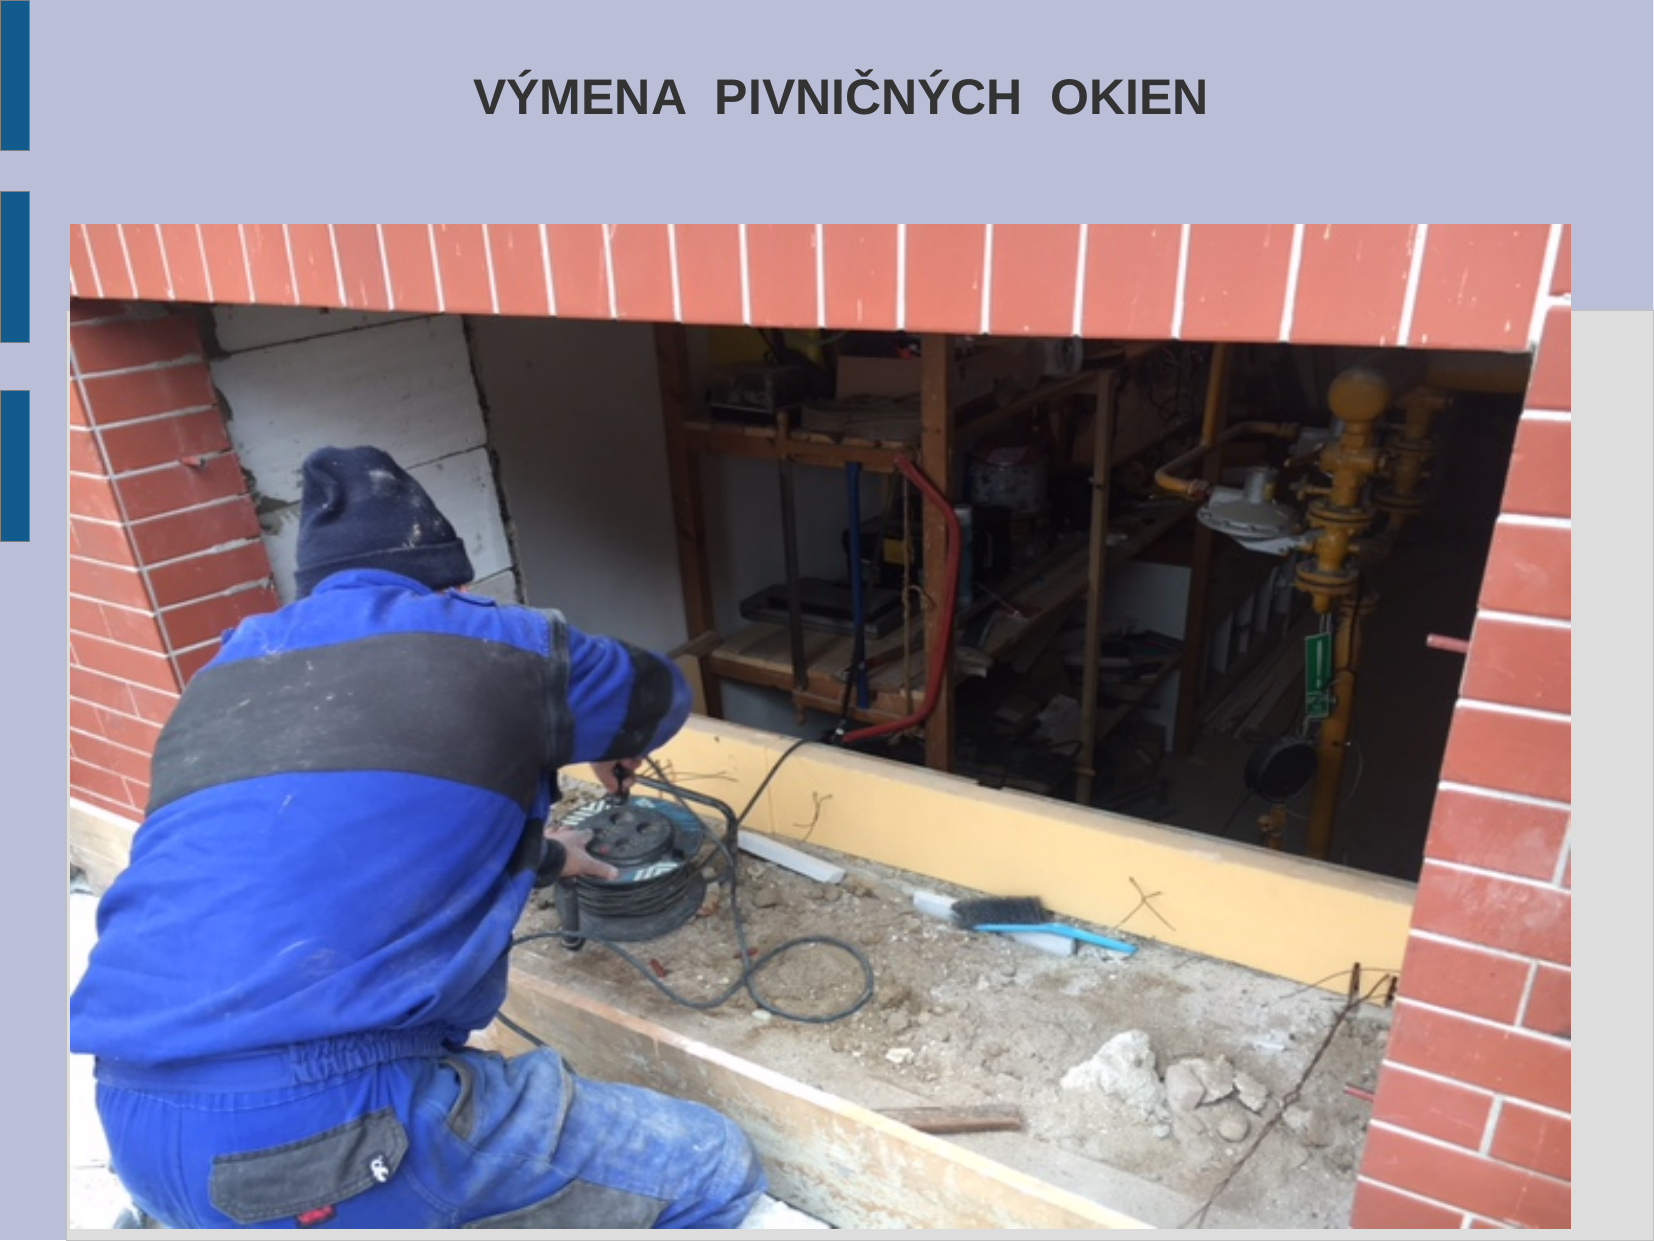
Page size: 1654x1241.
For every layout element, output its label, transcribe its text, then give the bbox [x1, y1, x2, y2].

title VÝMENA PIVNIČNÝCH OKIEN [135, 0, 1548, 201]
picture [70, 224, 1571, 1229]
